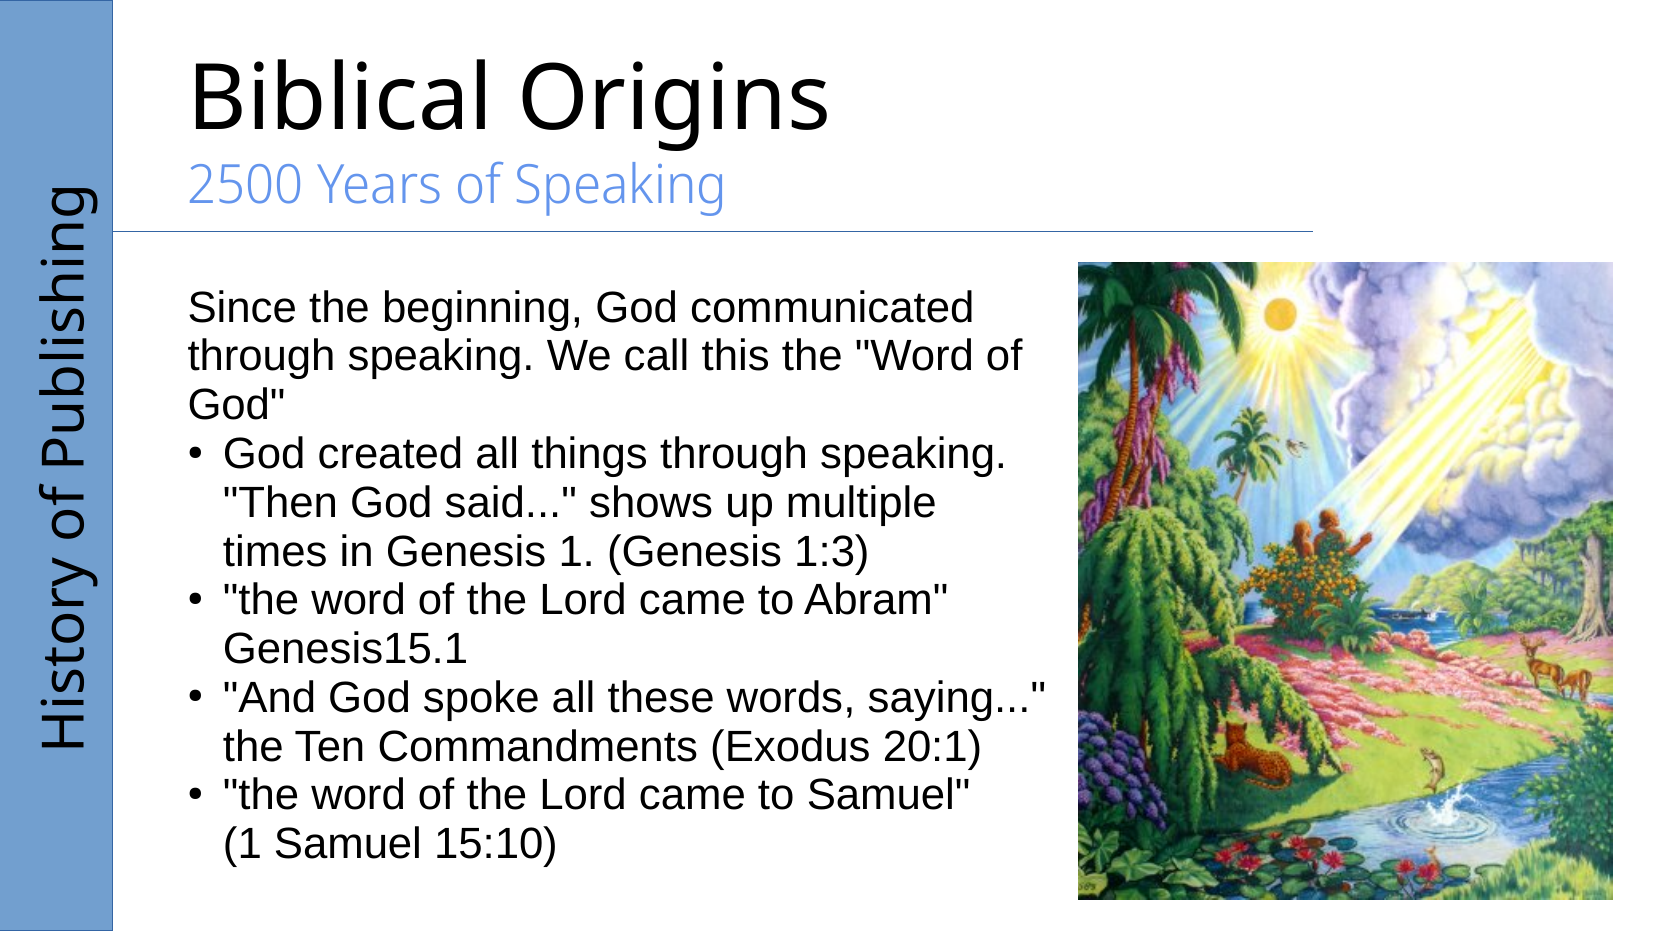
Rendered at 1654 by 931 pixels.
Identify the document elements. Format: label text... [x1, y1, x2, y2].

text_box [0, 0, 113, 931]
title Biblical Origins [187, 33, 1571, 125]
text_box History of Publishing [13, 37, 105, 901]
subtitle Since the beginning, God communicated through speaking. We call this the "Word of God" God created all things through speaking. "Then God said..." shows up multiple times in Genesis 1. (Genesis 1:3) "the word of the Lord came to Abram" Genesis15.1 "And God spoke all these words, saying..." the Ten Commandments (Exodus 20:1) "the word of the Lord came to Samuel" (1 Samuel 15:10) [187, 282, 1051, 868]
picture [1078, 262, 1613, 901]
title 2500 Years of Speaking [187, 125, 1571, 239]
